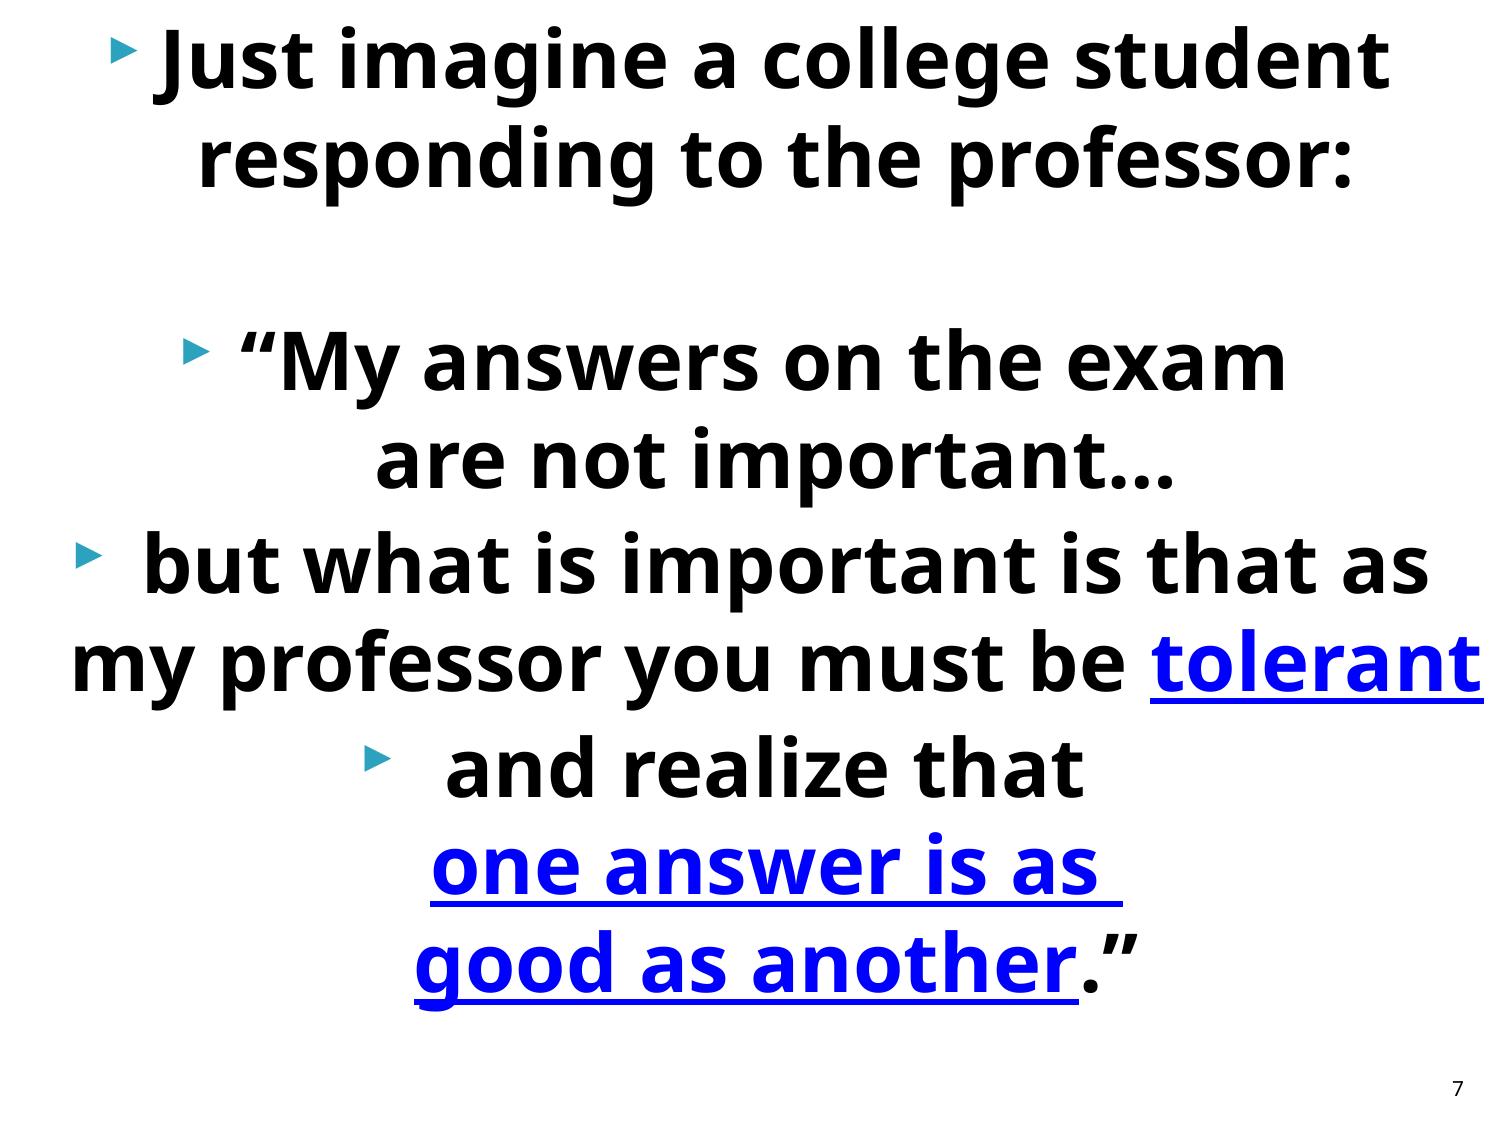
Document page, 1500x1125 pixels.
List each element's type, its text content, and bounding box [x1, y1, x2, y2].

list Just imagine a college student responding to the professor: “My answers on the exam are not important… but what is important is that as my professor you must be tolerant and realize that one answer is as good as another.” [0, 0, 1500, 1125]
slide_number <number> [1418, 1051, 1479, 1112]
